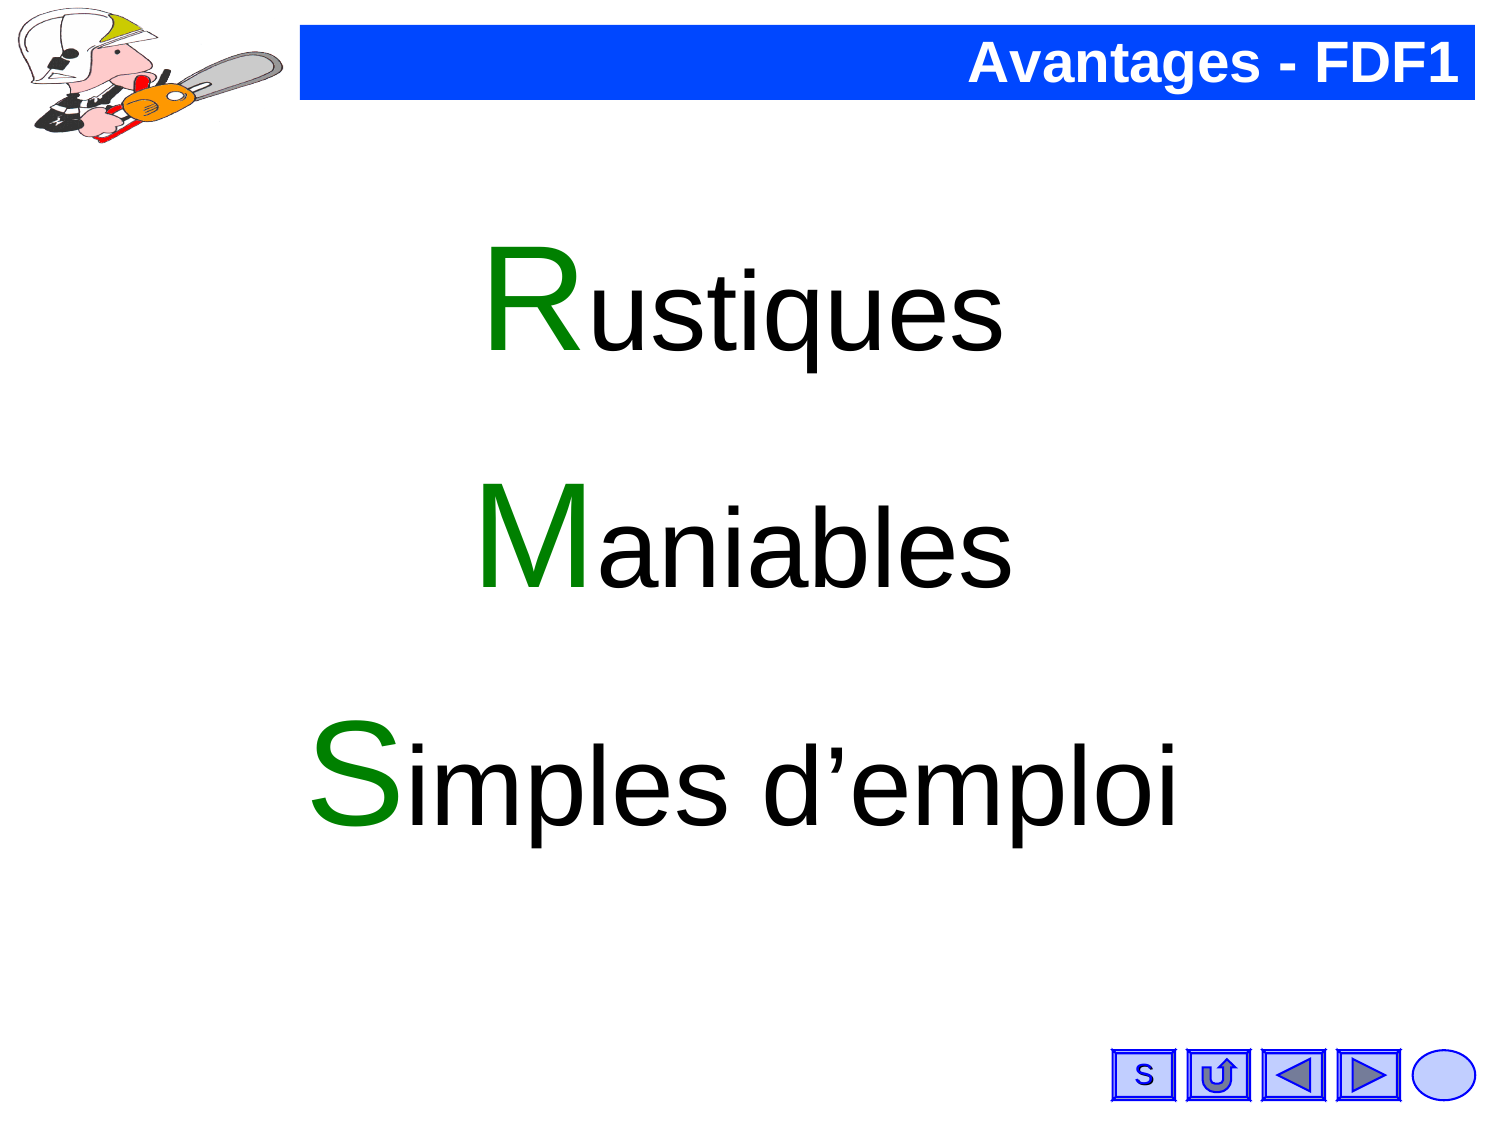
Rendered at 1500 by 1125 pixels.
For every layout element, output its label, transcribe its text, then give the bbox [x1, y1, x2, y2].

text_box [1412, 1050, 1476, 1101]
text_box Rustiques Maniables Simples d’emploi [290, 206, 1196, 866]
text_box Avantages - FDF1 [299, 24, 1475, 100]
picture [0, 0, 296, 148]
